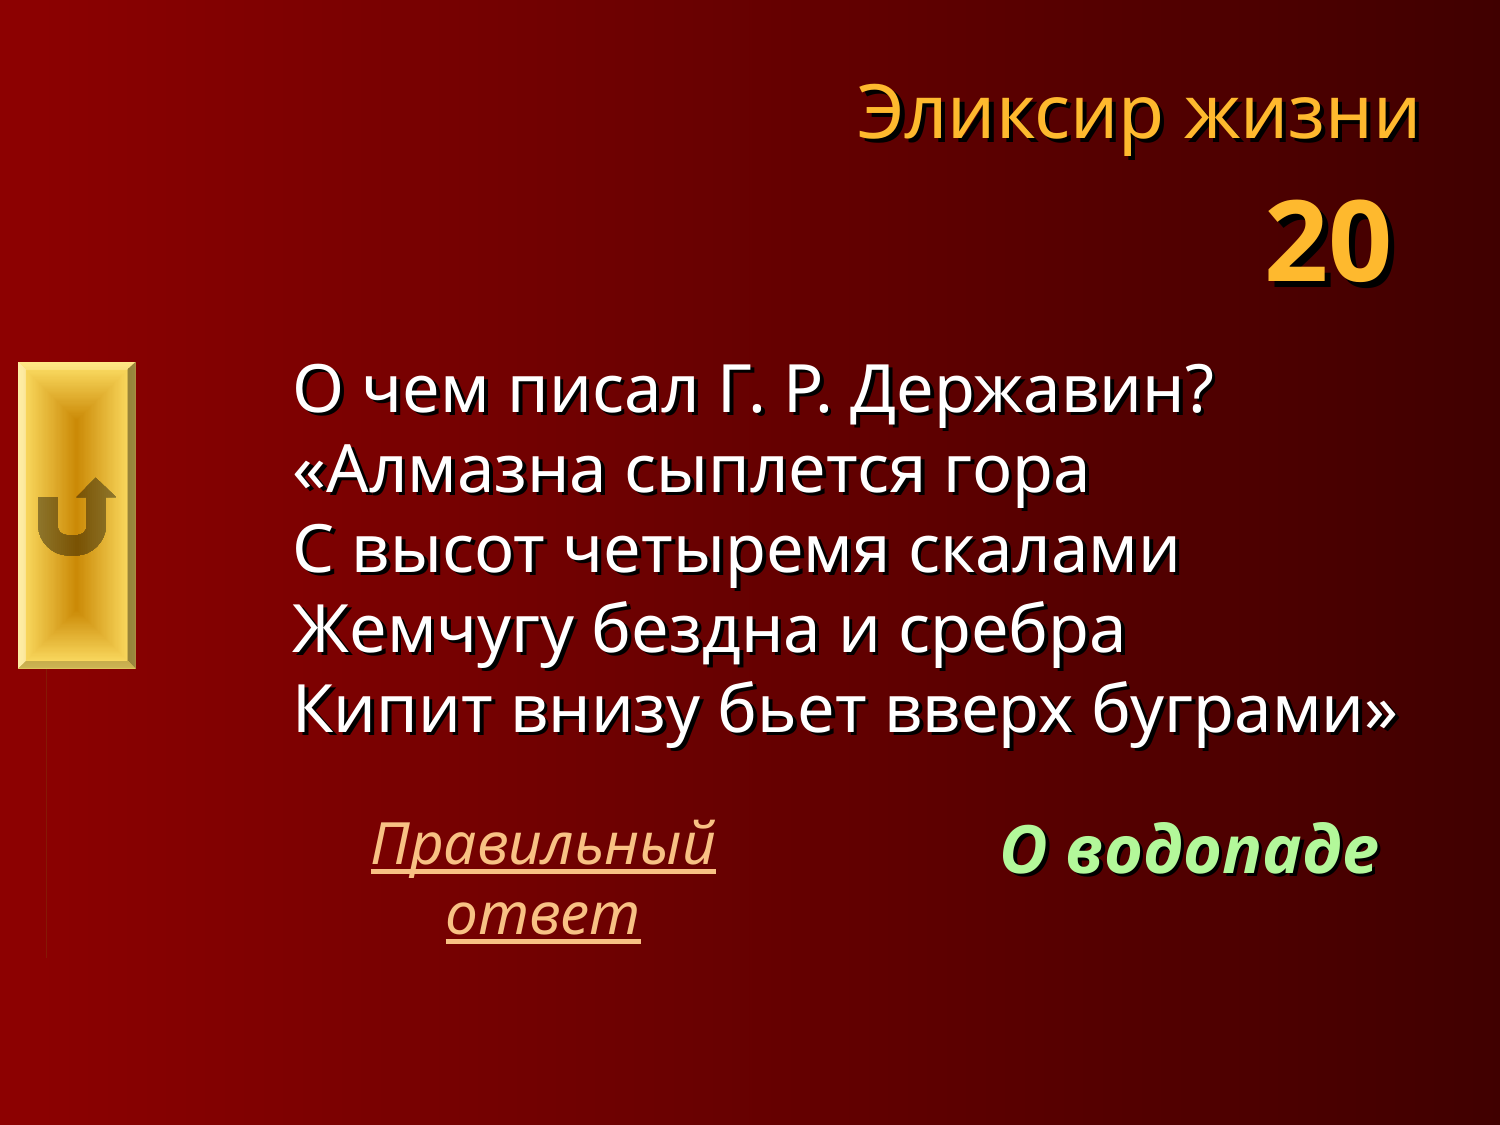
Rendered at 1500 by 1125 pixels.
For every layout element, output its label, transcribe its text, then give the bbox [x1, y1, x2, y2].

text_box [19, 361, 136, 669]
text_box 60 [17, 361, 26, 669]
text_box 20 [1234, 160, 1424, 291]
title Эликсир жизни [797, 54, 1483, 161]
subtitle О чем писал Г. Р. Державин? «Алмазна сыплется гора С высот четыремя скалами Жемчугу бездна и сребра Кипит внизу бьет вверх буграми» [277, 337, 1447, 833]
text_box Правильный ответ [253, 798, 833, 882]
text_box О водопаде [253, 798, 1412, 1094]
